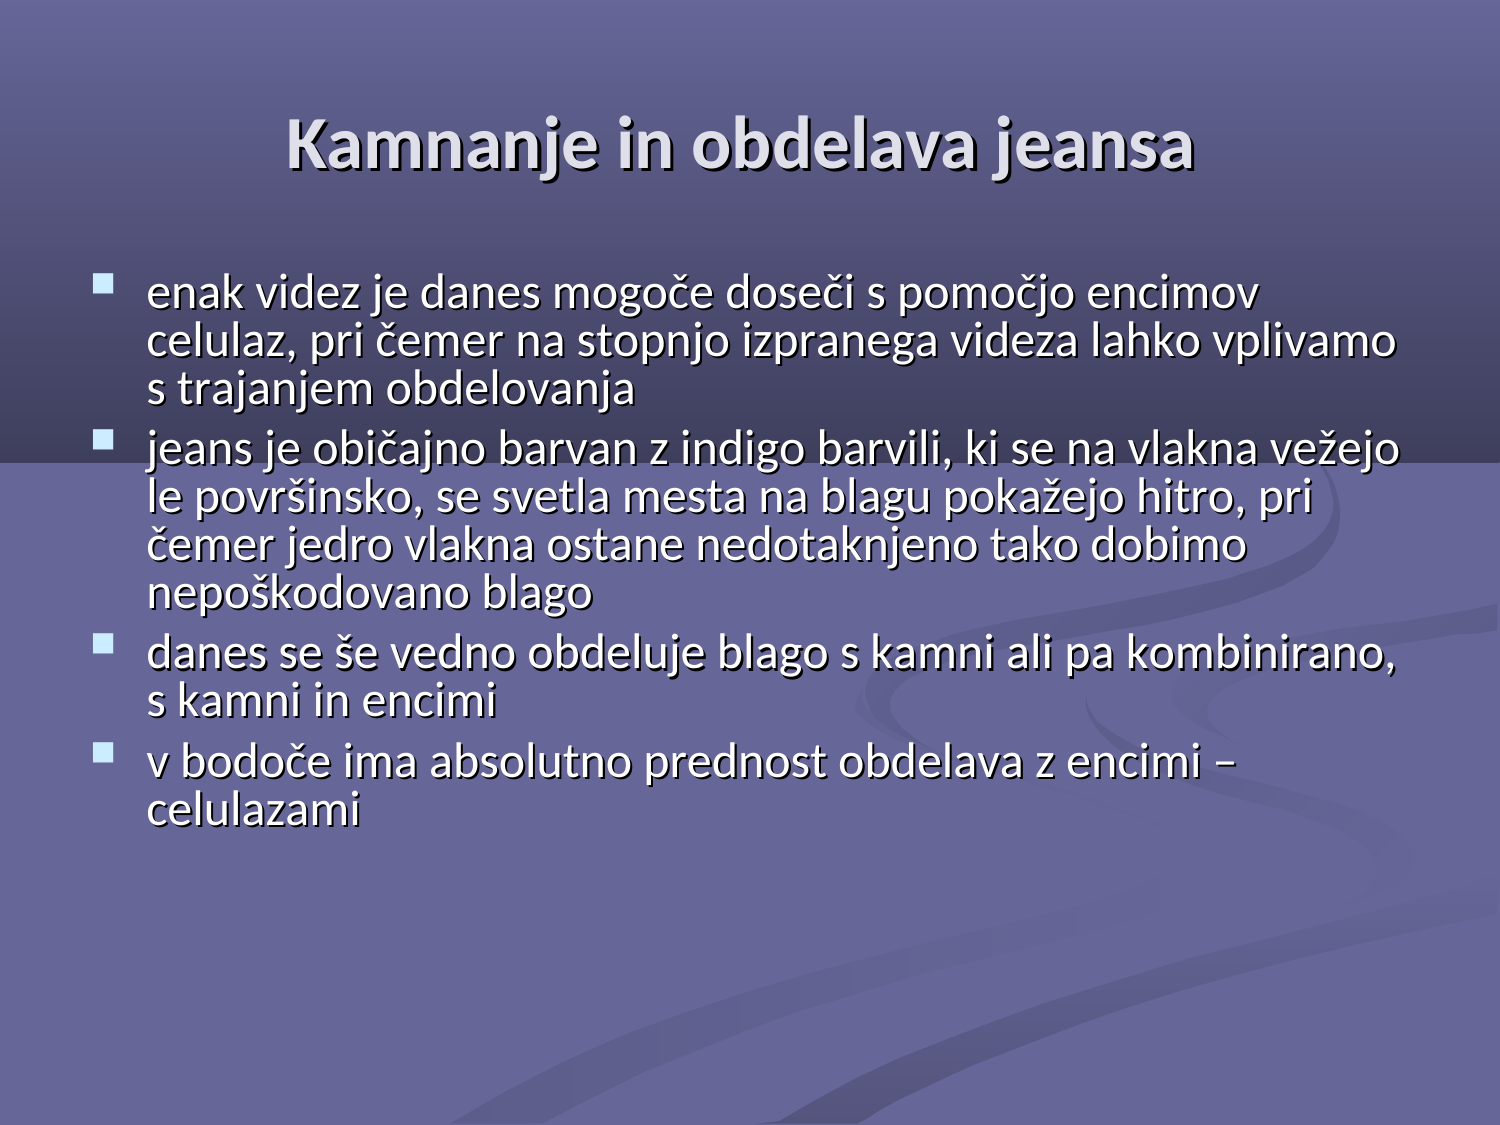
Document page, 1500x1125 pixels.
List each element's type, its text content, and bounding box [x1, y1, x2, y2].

title Kamnanje in obdelava jeansa [75, 45, 1426, 233]
list enak videz je danes mogoče doseči s pomočjo encimov celulaz, pri čemer na stopnjo izpranega videza lahko vplivamo s trajanjem obdelovanja jeans je običajno barvan z indigo barvili, ki se na vlakna vežejo le površinsko, se svetla mesta na blagu pokažejo hitro, pri čemer jedro vlakna ostane nedotaknjeno tako dobimo nepoškodovano blago danes se še vedno obdeluje blago s kamni ali pa kombinirano, s kamni in encimi v bodoče ima absolutno prednost obdelava z encimi – celulazami [75, 262, 1426, 1006]
